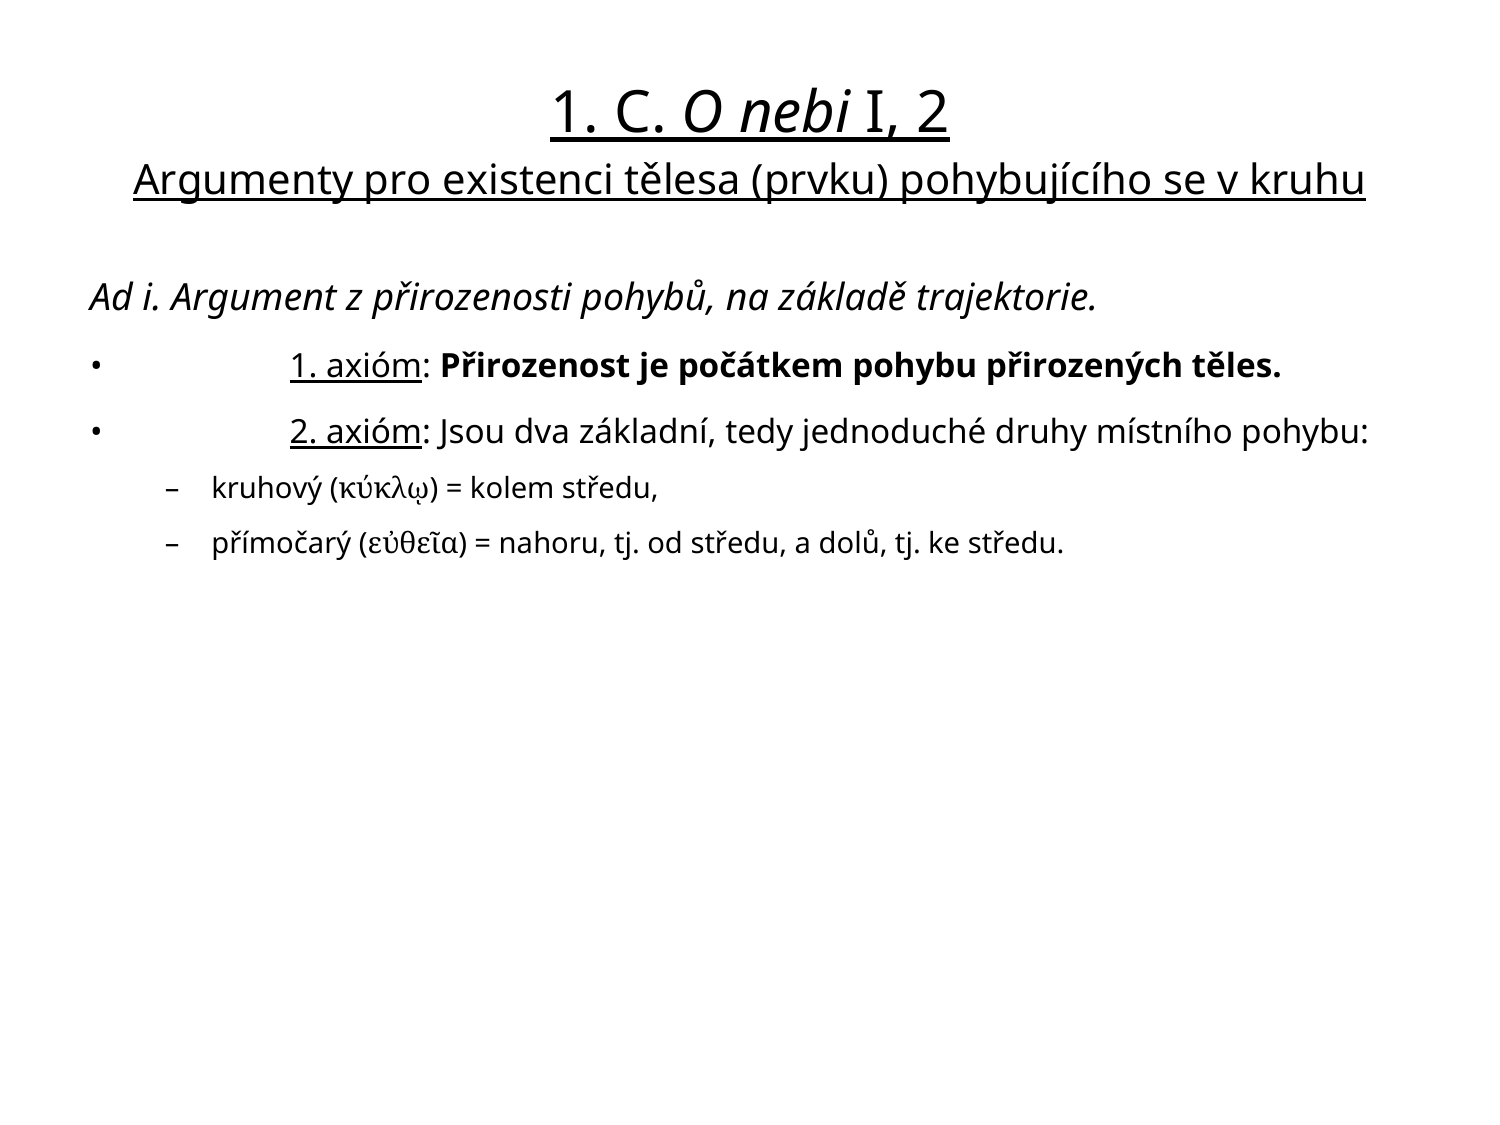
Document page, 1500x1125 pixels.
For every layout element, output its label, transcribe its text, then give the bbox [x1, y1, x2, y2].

list Ad i. Argument z přirozenosti pohybů, na základě trajektorie. 1. axióm: Přirozenost je počátkem pohybu přirozených těles. 2. axióm: Jsou dva základní, tedy jednoduché druhy místního pohybu: kruhový (κύκλῳ) = kolem středu, přímočarý (εὐθεῖα) = nahoru, tj. od středu, a dolů, tj. ke středu. [75, 262, 1426, 1006]
title 1. C. O nebi I, 2 Argumenty pro existenci tělesa (prvku) pohybujícího se v kruhu [75, 45, 1426, 233]
